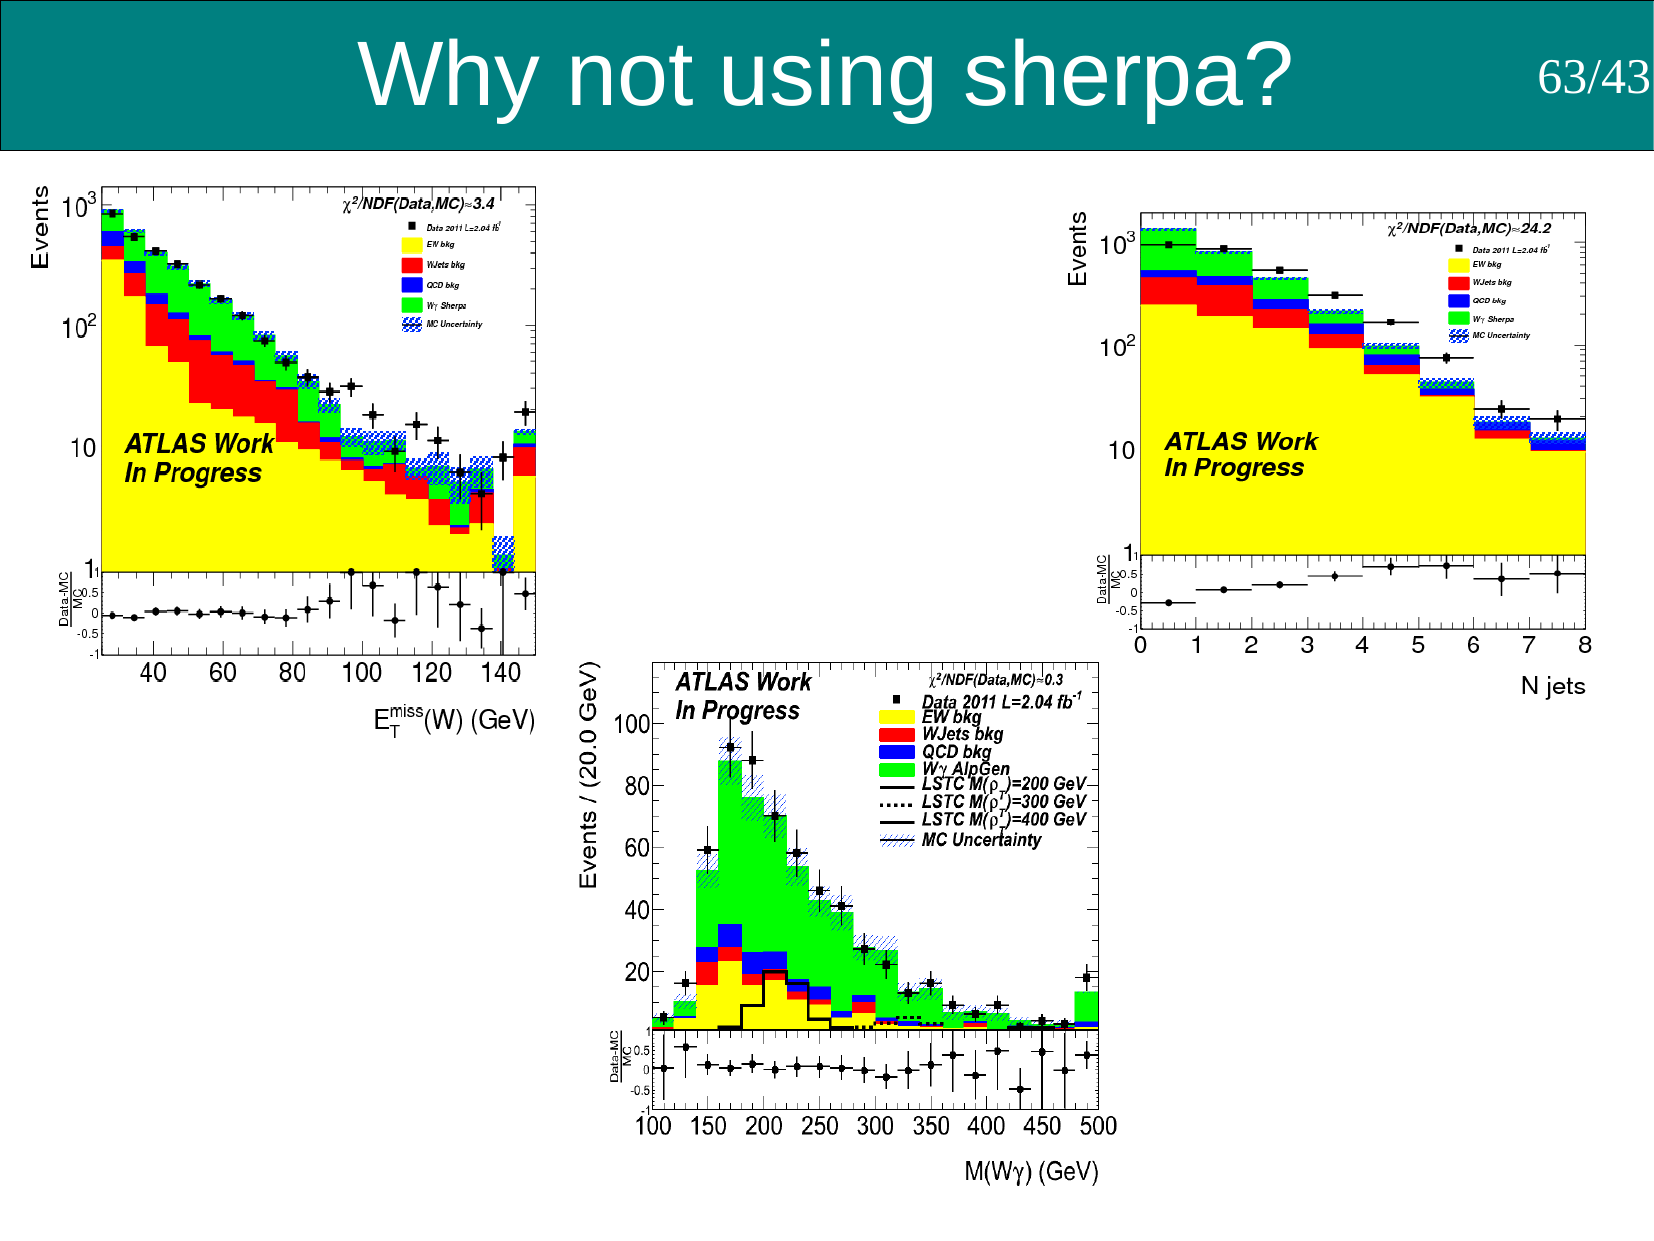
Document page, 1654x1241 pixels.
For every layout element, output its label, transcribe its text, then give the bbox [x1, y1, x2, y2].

title Why not using sherpa? [82, 22, 1571, 126]
picture [13, 157, 1613, 1201]
